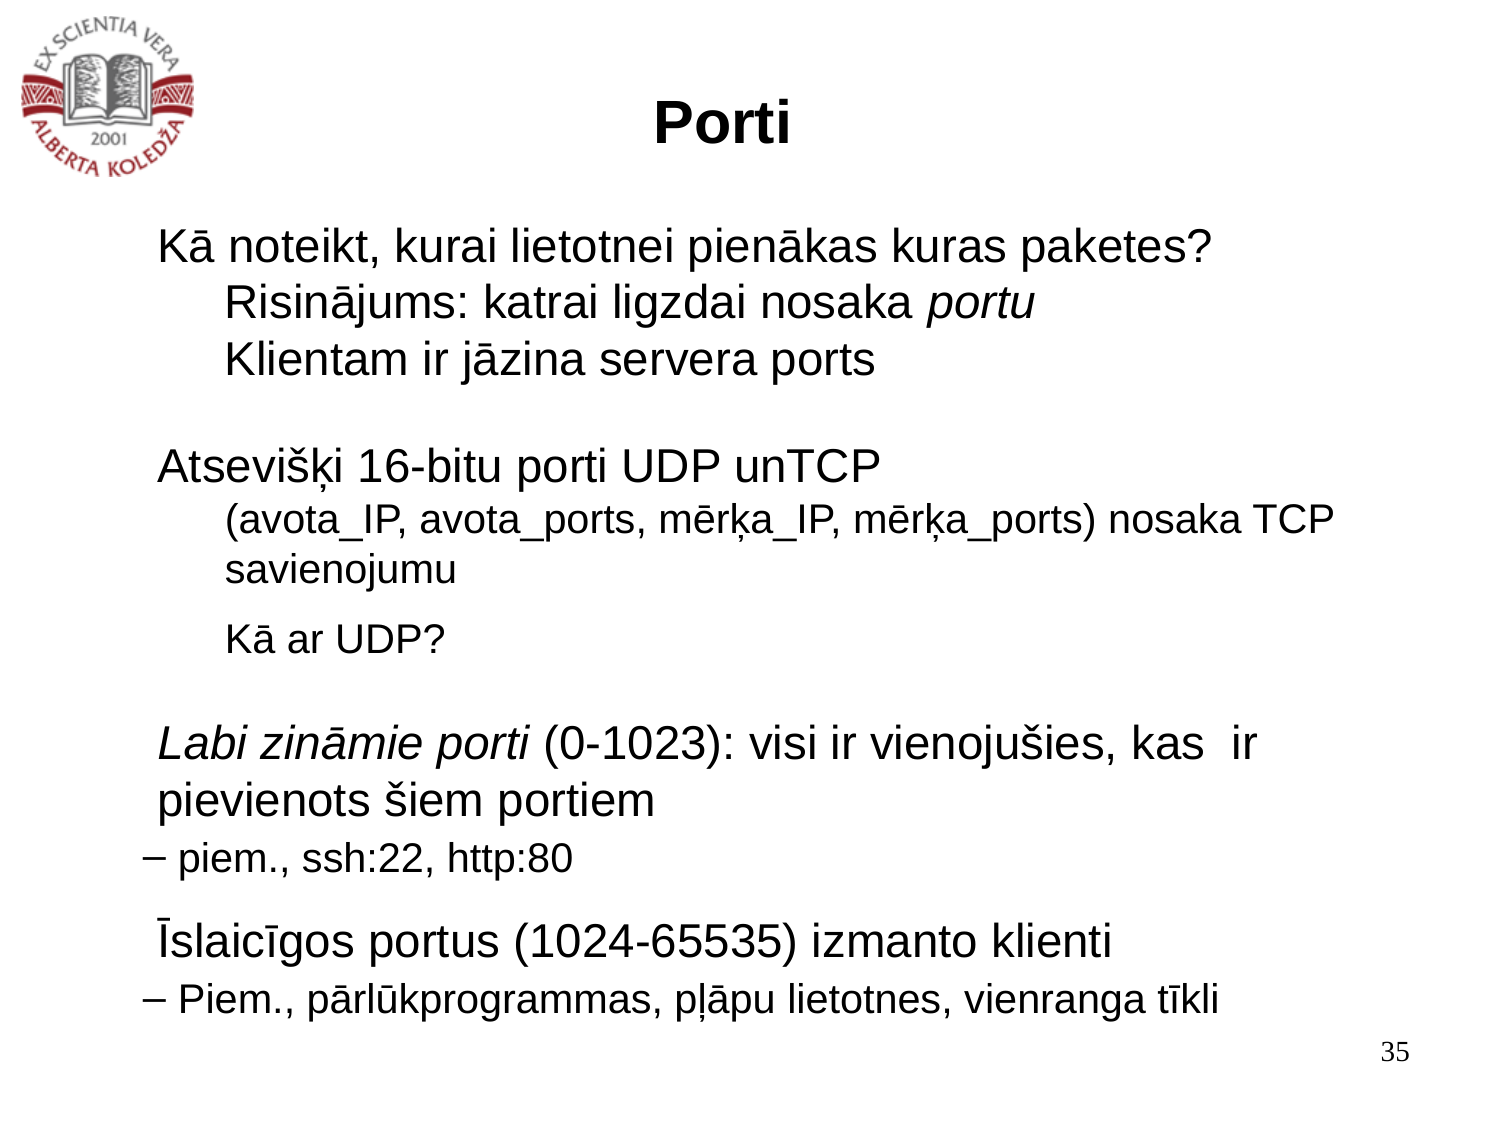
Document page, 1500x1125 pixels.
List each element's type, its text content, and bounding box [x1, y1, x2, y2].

title Porti [50, 62, 1374, 175]
list Kā noteikt, kurai lietotnei pienākas kuras paketes? Risinājums: katrai ligzdai nosaka portu Klientam ir jāzina servera ports Atsevišķi 16-bitu porti UDP unTCP (avota_IP, avota_ports, mērķa_IP, mērķa_ports) nosaka TCP savienojumu Kā ar UDP? Labi zināmie porti (0-1023): visi ir vienojušies, kas ir pievienots šiem portiem piem., ssh:22, http:80 Īslaicīgos portus (1024-65535) izmanto klienti Piem., pārlūkprogrammas, pļāpu lietotnes, vienranga tīkli [75, 207, 1426, 1038]
text_box <skaitlis> [1074, 1038, 1426, 1101]
picture [21, 16, 194, 177]
